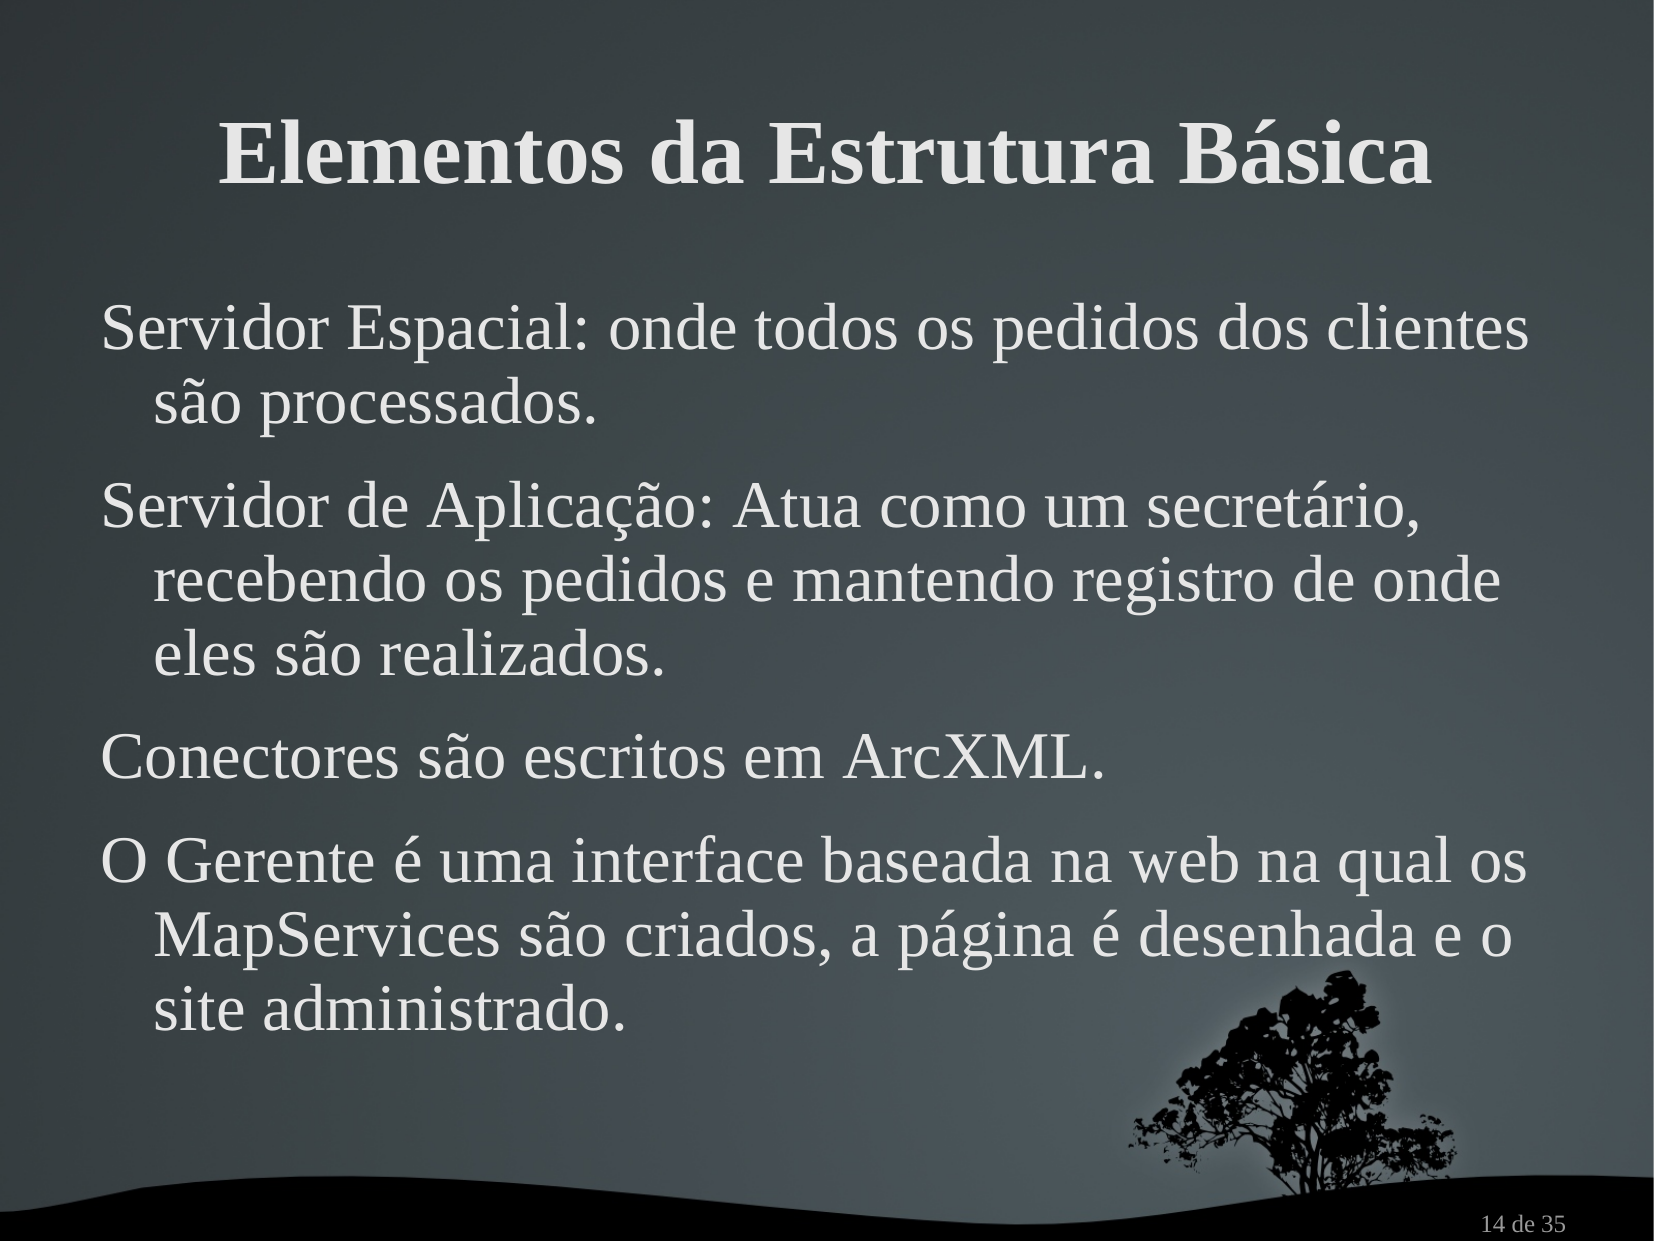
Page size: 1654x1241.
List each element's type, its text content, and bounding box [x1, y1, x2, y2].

picture [0, 0, 1654, 1241]
list Servidor Espacial: onde todos os pedidos dos clientes são processados. Servidor de Aplicação: Atua como um secretário, recebendo os pedidos e mantendo registro de onde eles são realizados. Conectores são escritos em ArcXML. O Gerente é uma interface baseada na web na qual os MapServices são criados, a página é desenhada e o site administrado. [82, 290, 1571, 1106]
title Elementos da Estrutura Básica [82, 56, 1571, 250]
